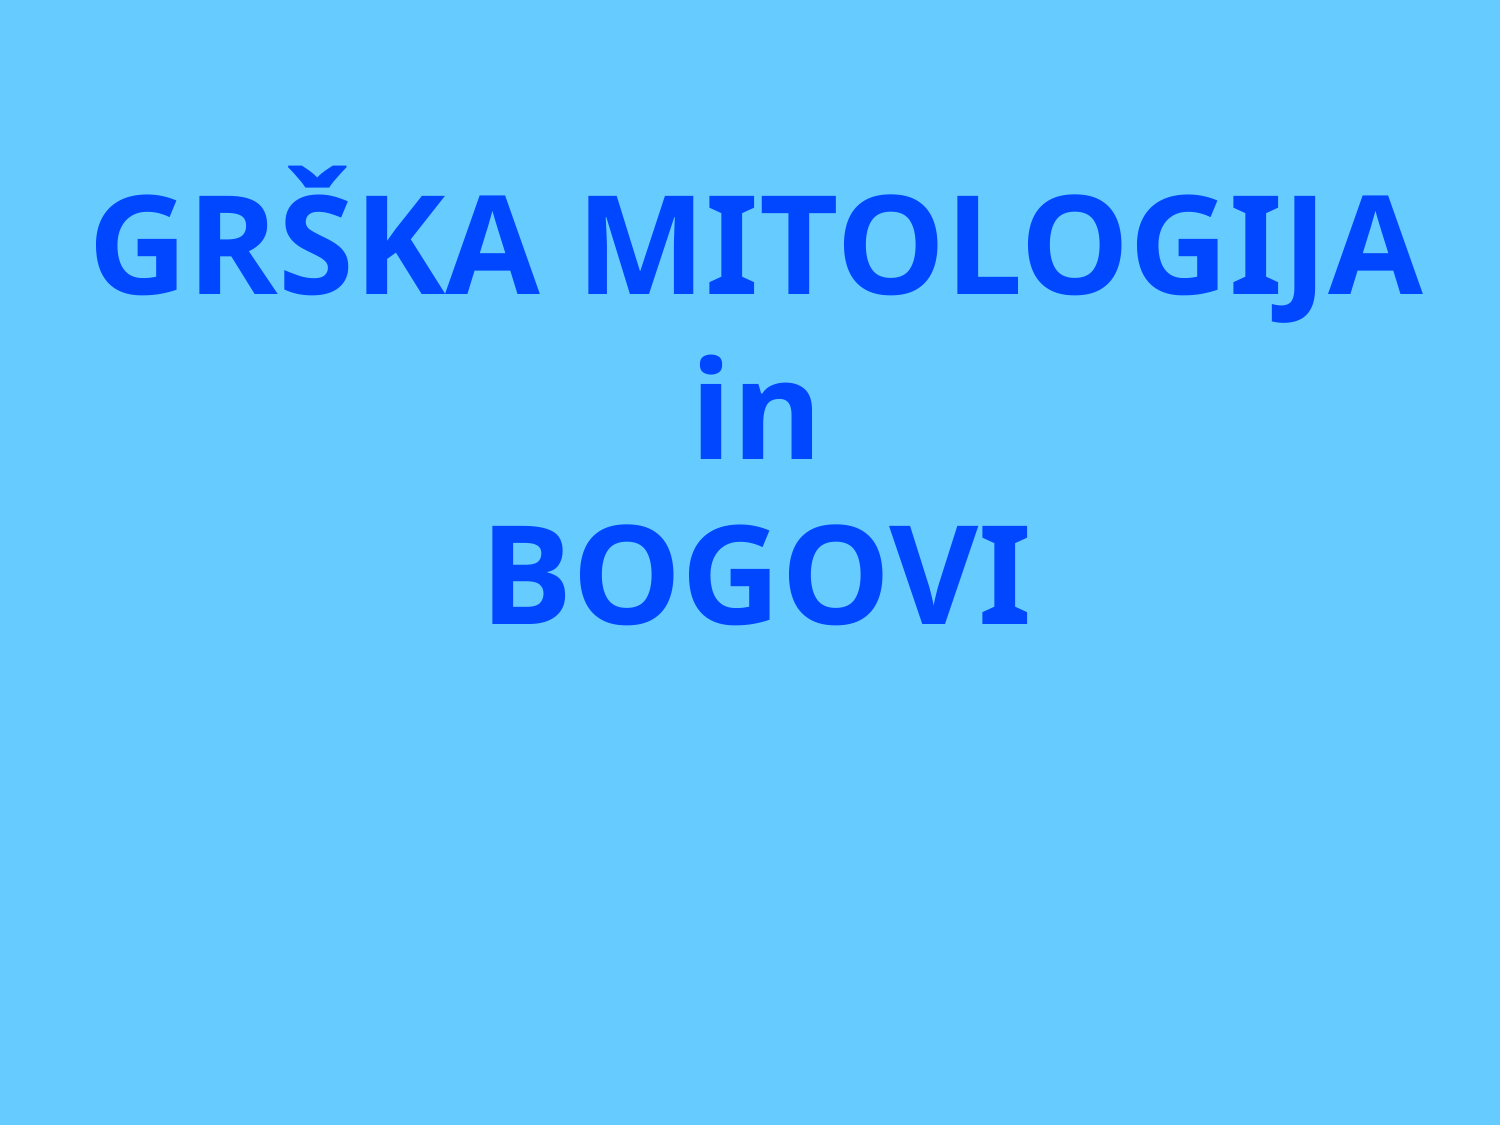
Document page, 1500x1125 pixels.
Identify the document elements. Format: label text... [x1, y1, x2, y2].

text_box GRŠKA MITOLOGIJA in BOGOVI [62, 149, 1450, 727]
